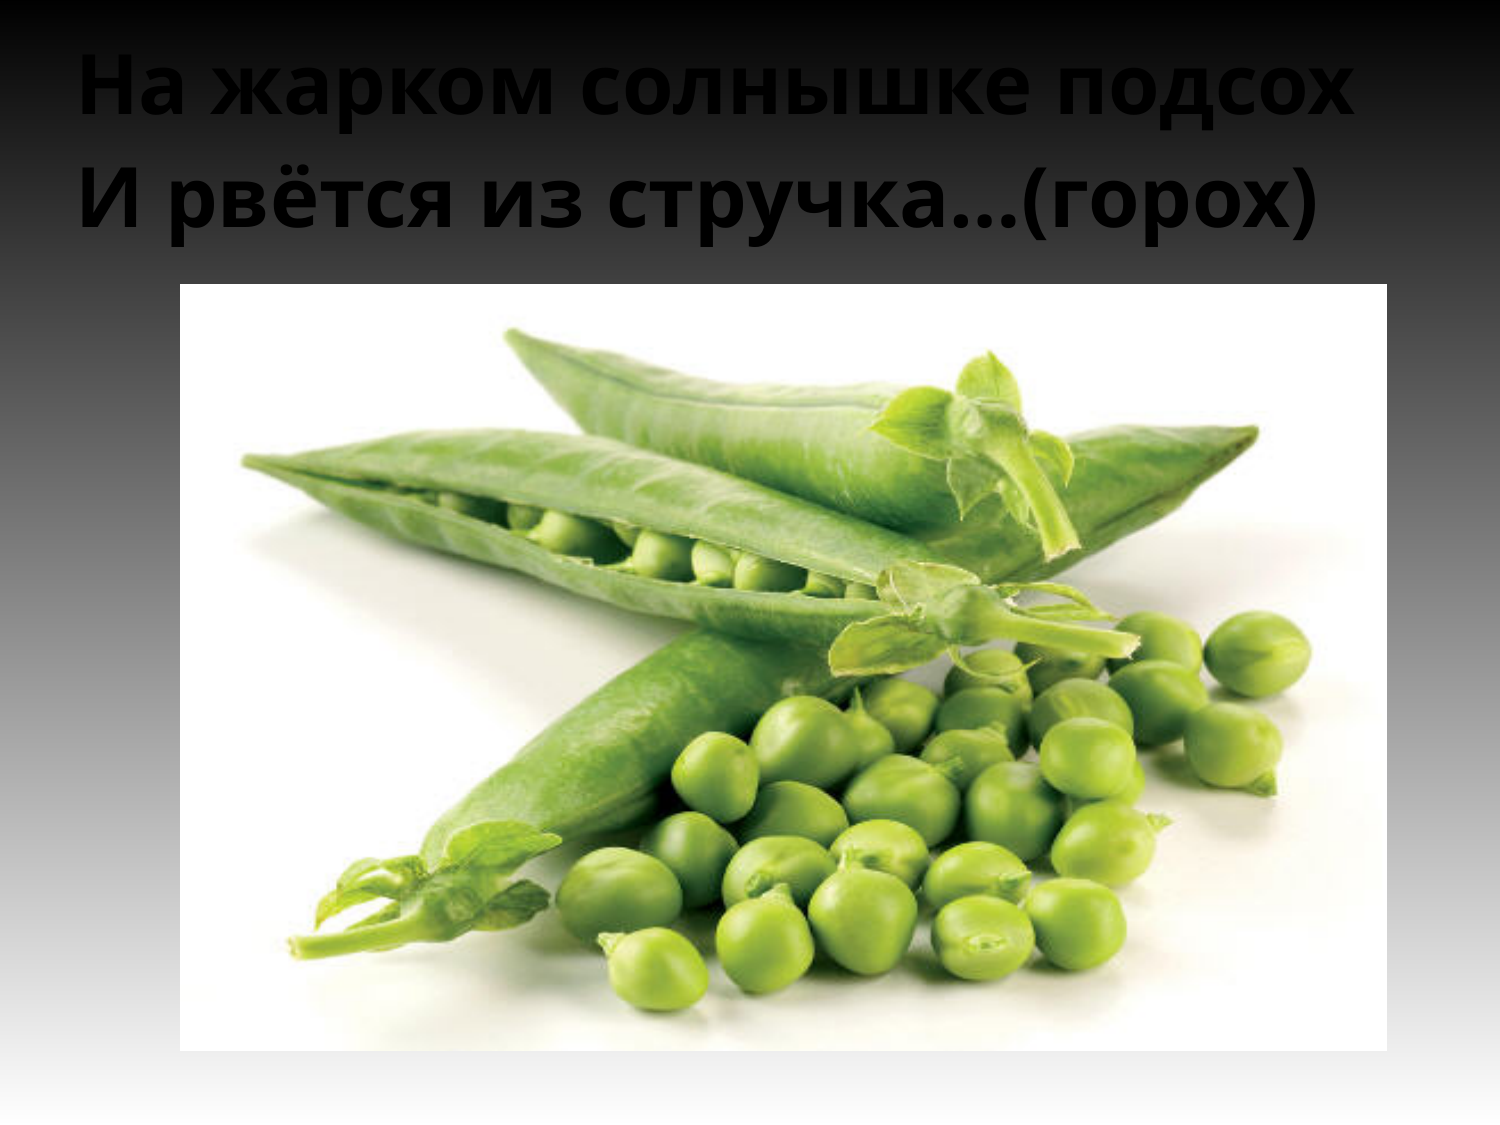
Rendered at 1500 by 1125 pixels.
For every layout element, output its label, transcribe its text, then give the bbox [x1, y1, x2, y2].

picture [180, 284, 1387, 1051]
title На жарком солнышке подсох И рвётся из стручка…(горох) [75, 45, 1425, 233]
